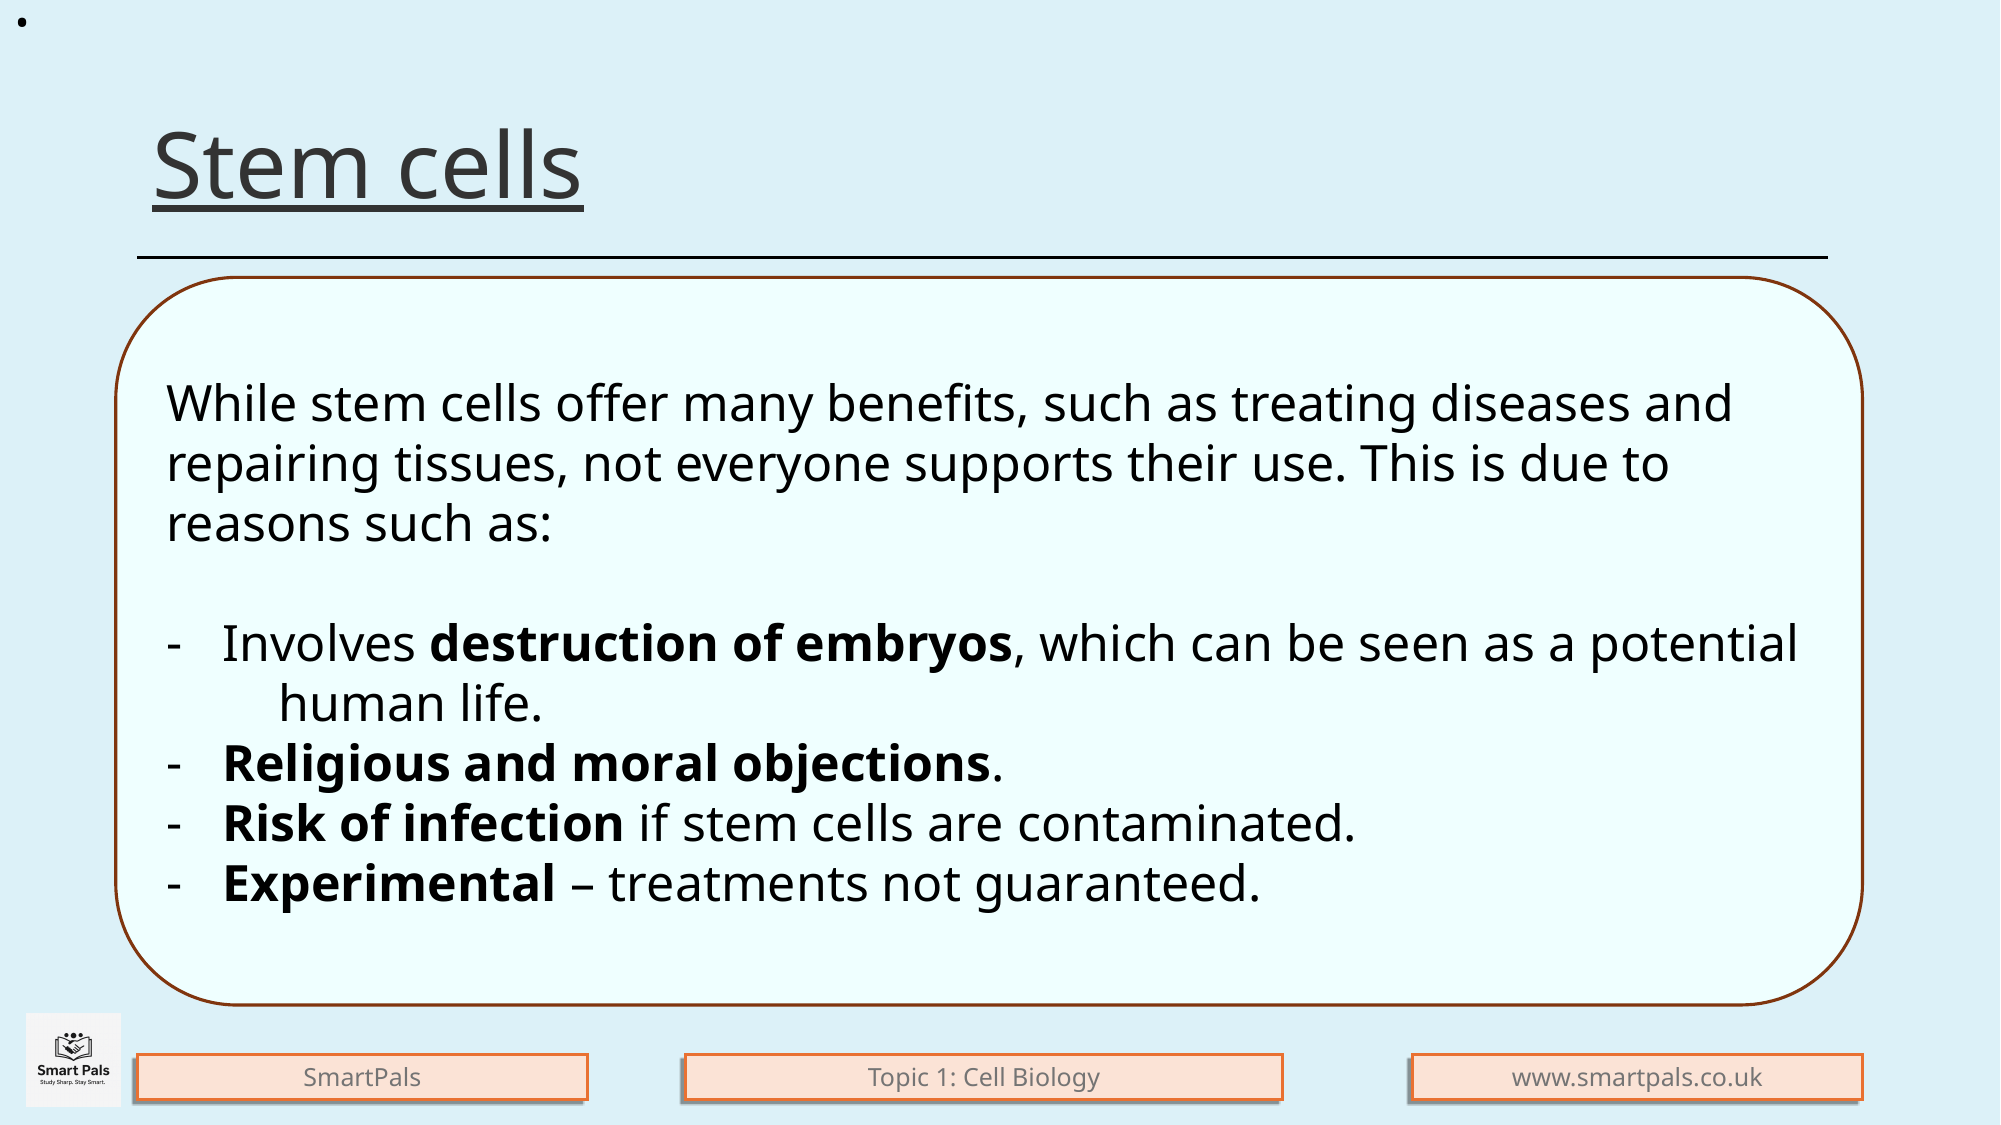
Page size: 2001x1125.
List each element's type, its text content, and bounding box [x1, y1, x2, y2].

text_box While stem cells offer many benefits, such as treating diseases and repairing tissues, not everyone supports their use. This is due to reasons such as: Involves destruction of embryos, which can be seen as a potential human life. Religious and moral objections. Risk of infection if stem cells are contaminated. Experimental – treatments not guaranteed. [115, 277, 1863, 1006]
text_box "Therapeutic cloning = NO rejection! Same DNA = happy immune system." [0, 0, 1373, 56]
title Stem cells [137, 59, 1863, 278]
